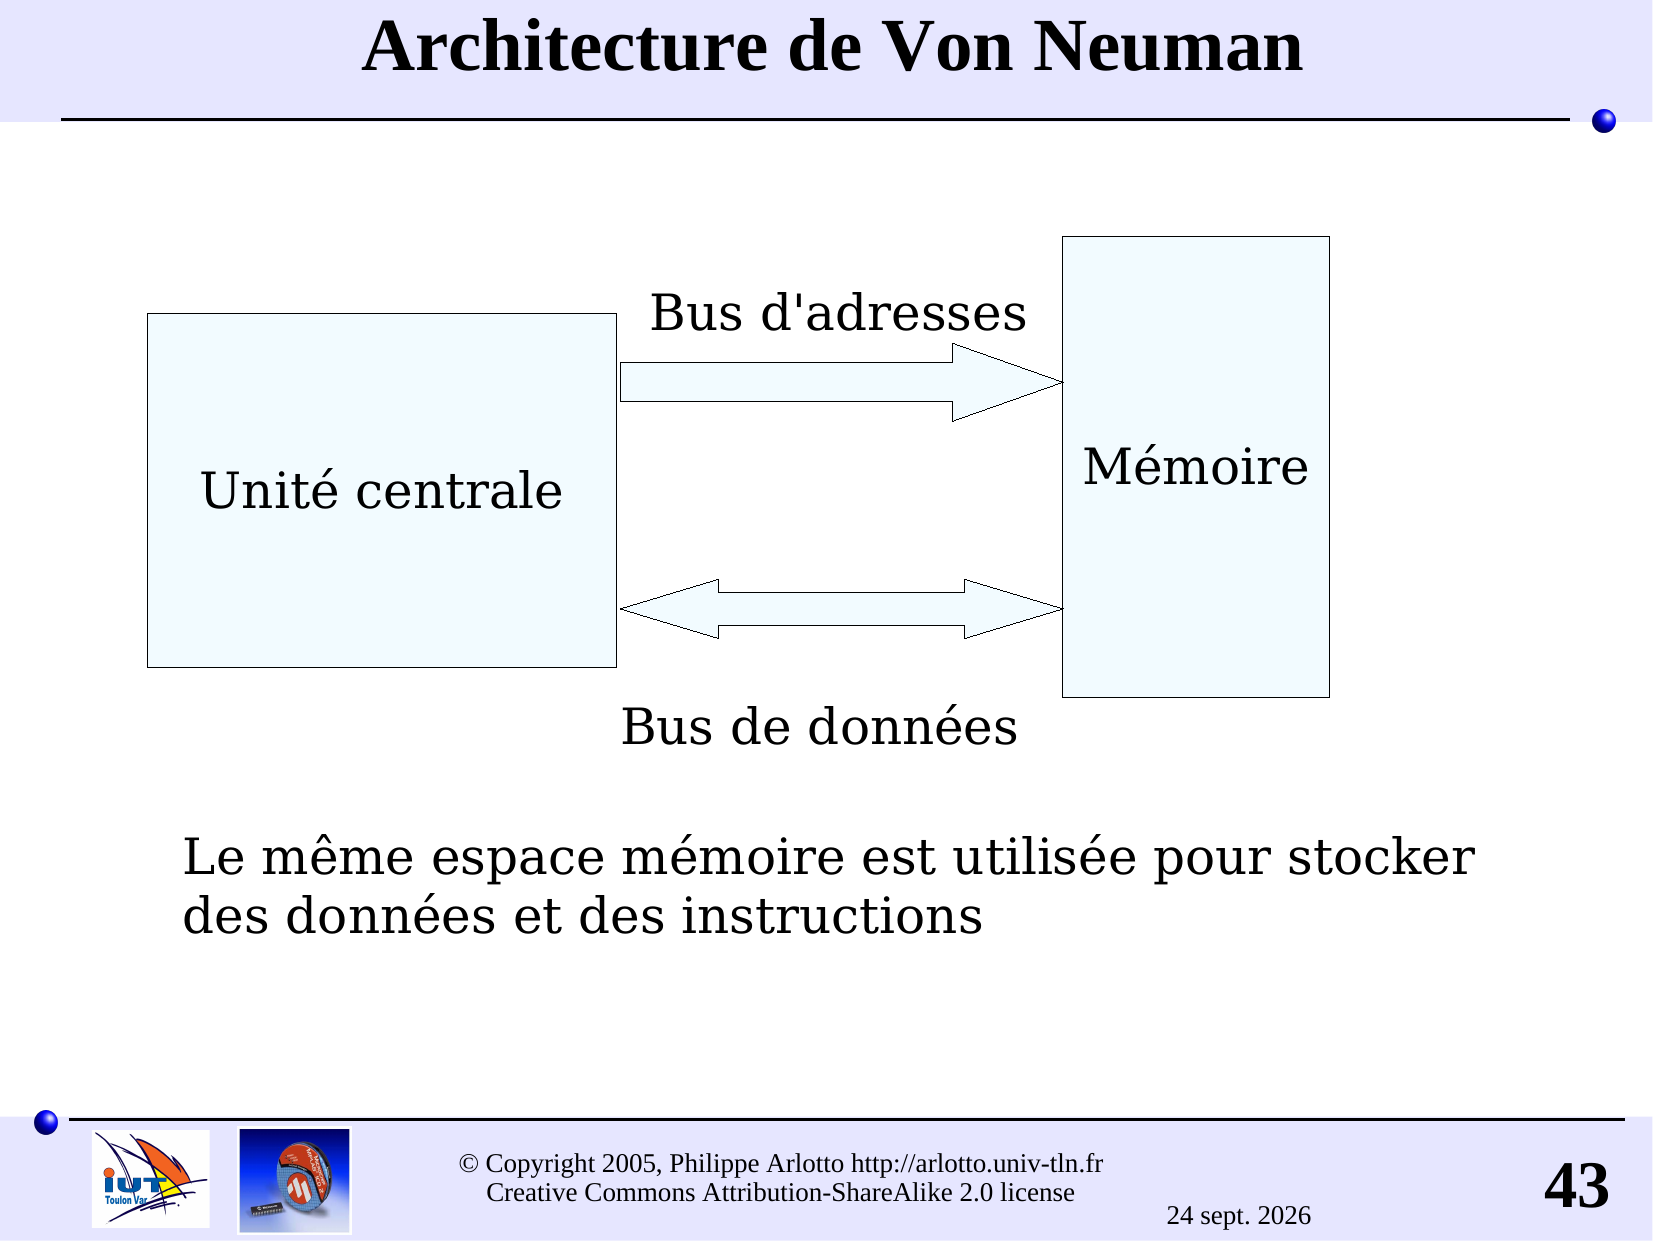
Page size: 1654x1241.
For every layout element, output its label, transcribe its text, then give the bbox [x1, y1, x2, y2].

text_box Bus d'adresses [649, 283, 1029, 343]
text_box Le même espace mémoire est utilisée pour stocker des données et des instructions [183, 828, 1477, 945]
text_box Mémoire [1062, 236, 1330, 698]
picture [237, 1126, 352, 1235]
title Architecture de Von Neuman [88, 0, 1578, 92]
text_box [620, 579, 1064, 639]
text_box [620, 343, 1064, 422]
text_box Unité centrale [147, 313, 617, 668]
text_box Bus de données [620, 698, 1063, 757]
